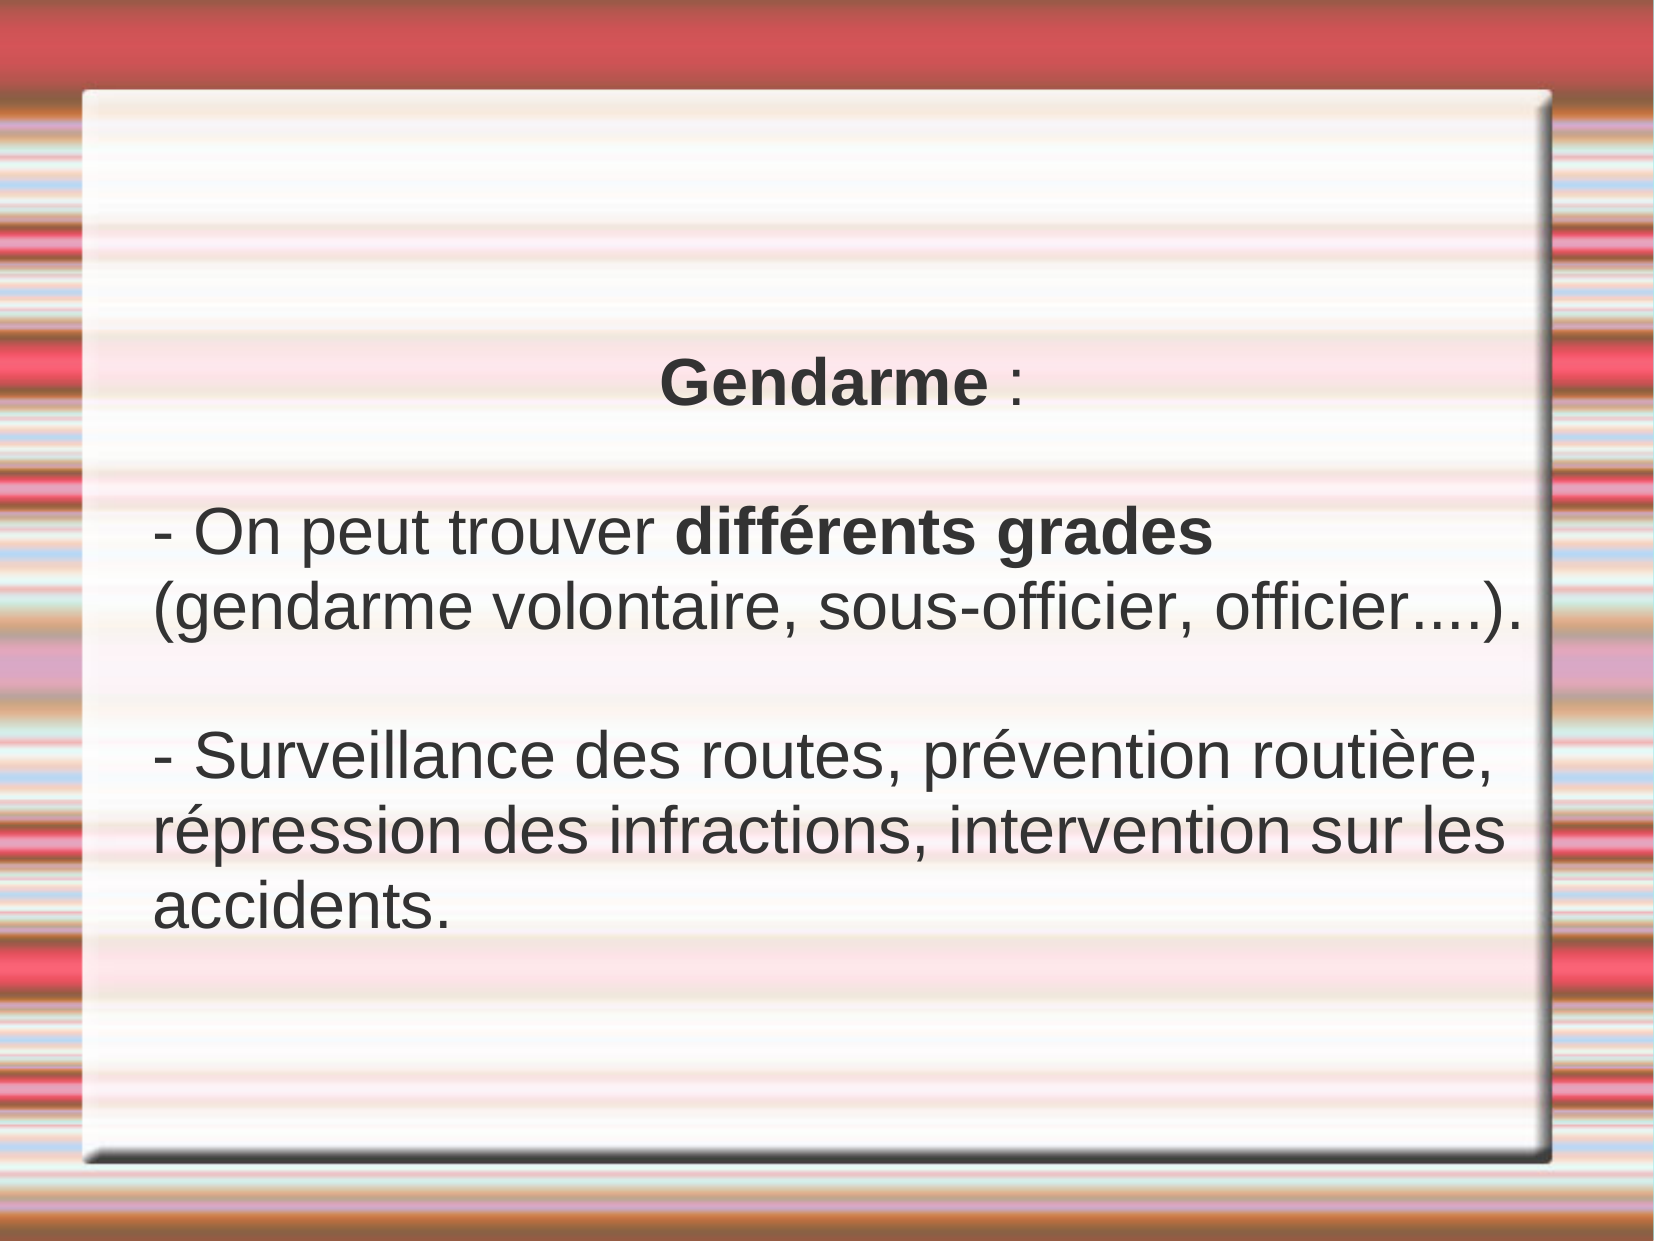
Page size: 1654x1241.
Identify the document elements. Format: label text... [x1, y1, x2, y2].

title [88, 8, 1534, 429]
picture [0, 0, 1654, 1241]
list Gendarme : - On peut trouver différents grades (gendarme volontaire, sous-officier, officier....). - Surveillance des routes, prévention routière, répression des infractions, intervention sur les accidents. [152, 344, 1534, 1127]
